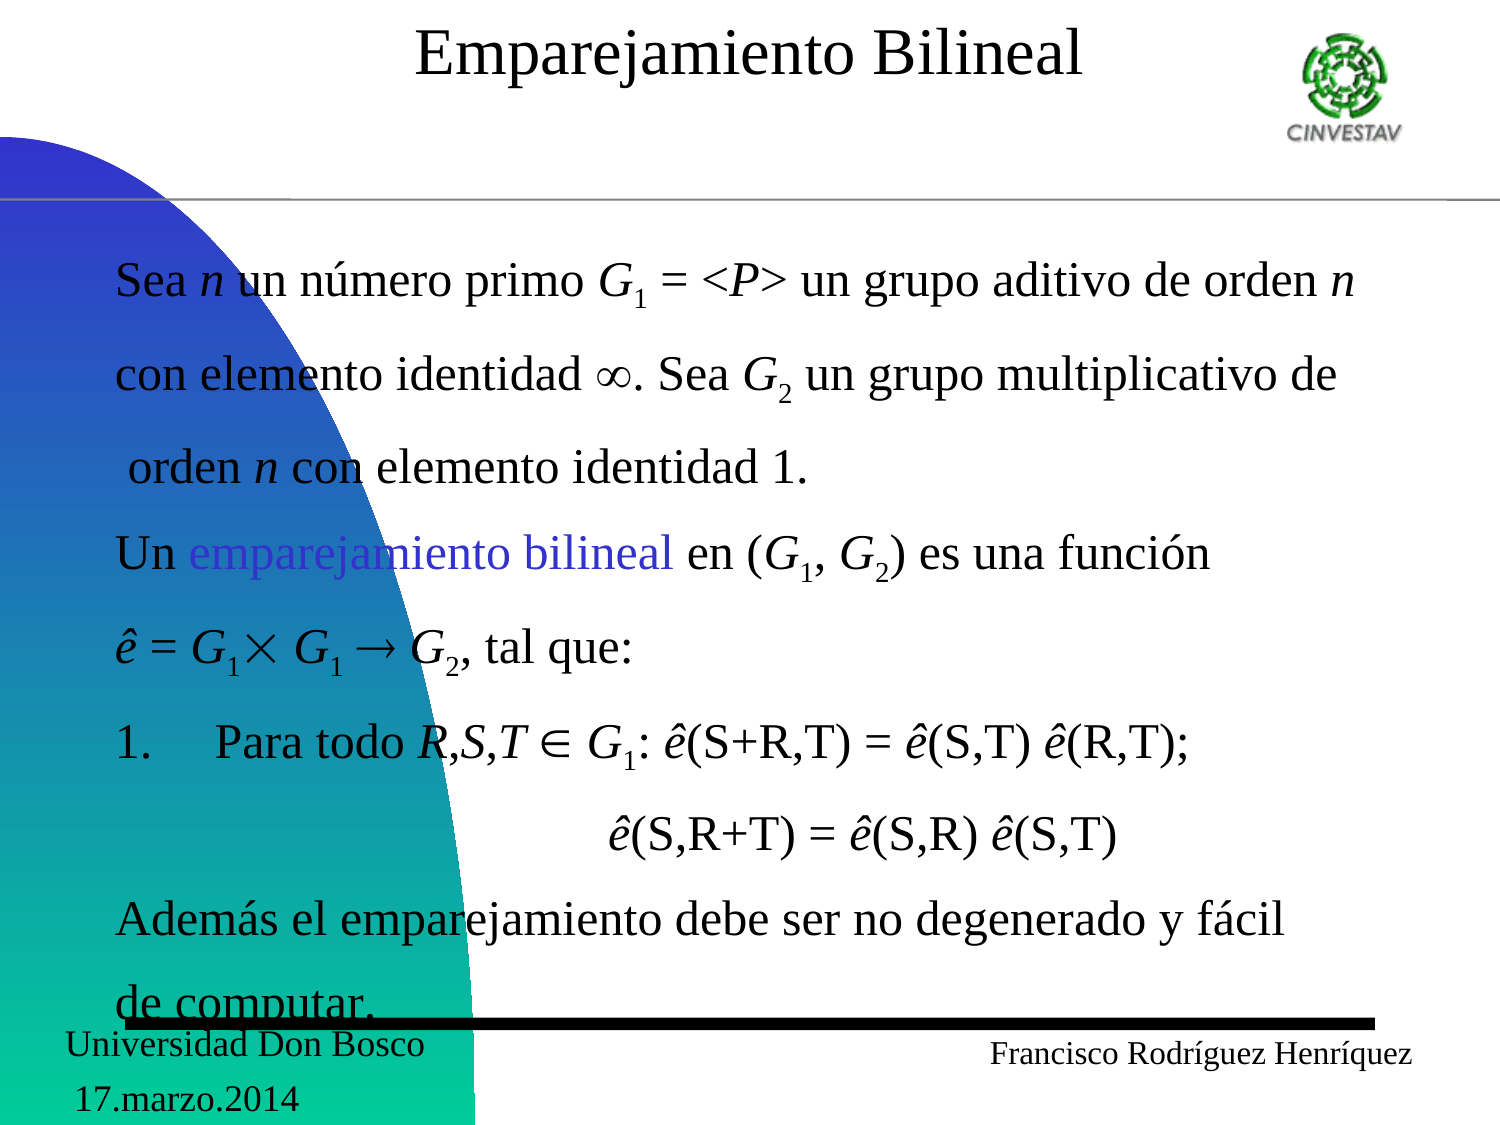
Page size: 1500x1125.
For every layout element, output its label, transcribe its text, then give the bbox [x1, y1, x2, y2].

text_box Sea n un número primo G1 = <P> un grupo aditivo de orden n con elemento identidad . Sea G2 un grupo multiplicativo de orden n con elemento identidad 1. Un emparejamiento bilineal en (G1, G2) es una función ê = G1 G1  G2, tal que: Para todo R,S,T  G1: ê(S+R,T) = ê(S,T) ê(R,T); ê(S,R+T) = ê(S,R) ê(S,T) Además el emparejamiento debe ser no degenerado y fácil de computar. [99, 224, 1413, 1026]
text_box Emparejamiento Bilineal [75, 0, 1426, 188]
